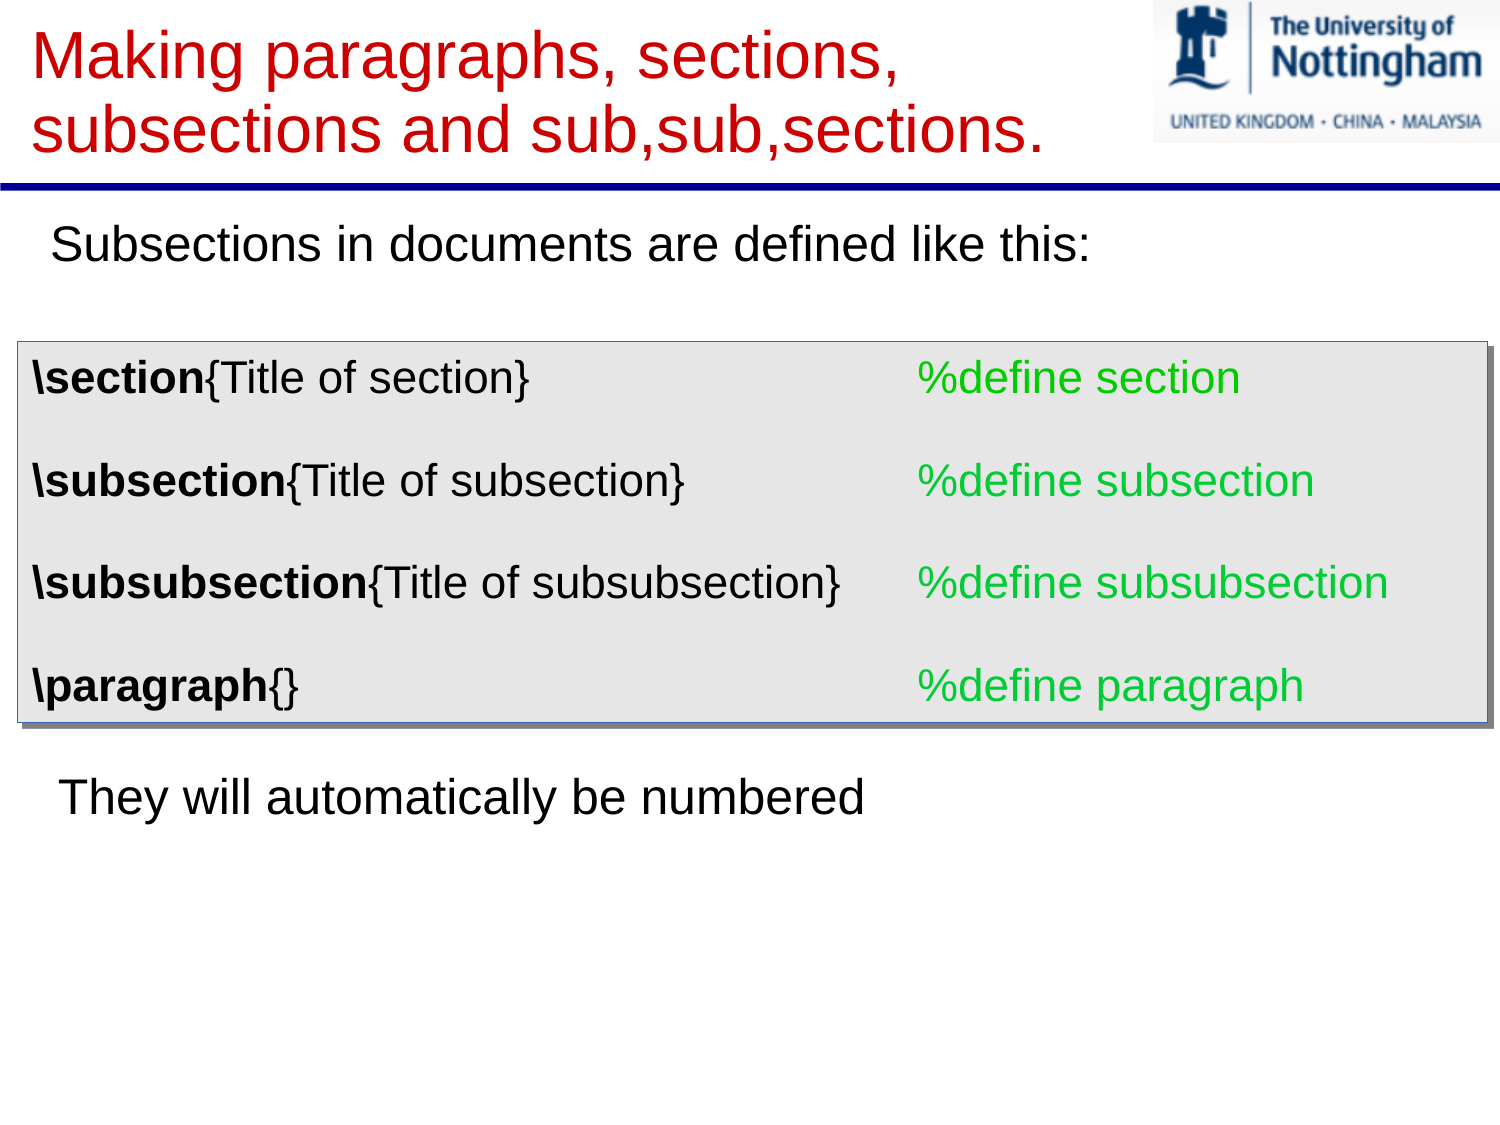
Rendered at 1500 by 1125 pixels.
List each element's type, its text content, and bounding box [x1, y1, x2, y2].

text_box Making paragraphs, sections, subsections and sub,sub,sections. [16, 10, 1096, 175]
picture [1153, 0, 1500, 143]
text_box \section{Title of section} %define section \subsection{Title of subsection} %define subsection \subsubsection{Title of subsubsection} %define subsubsection \paragraph{} %define paragraph [17, 341, 1488, 723]
text_box They will automatically be numbered [7, 761, 1372, 944]
text_box Subsections in documents are defined like this: [0, 208, 1364, 391]
